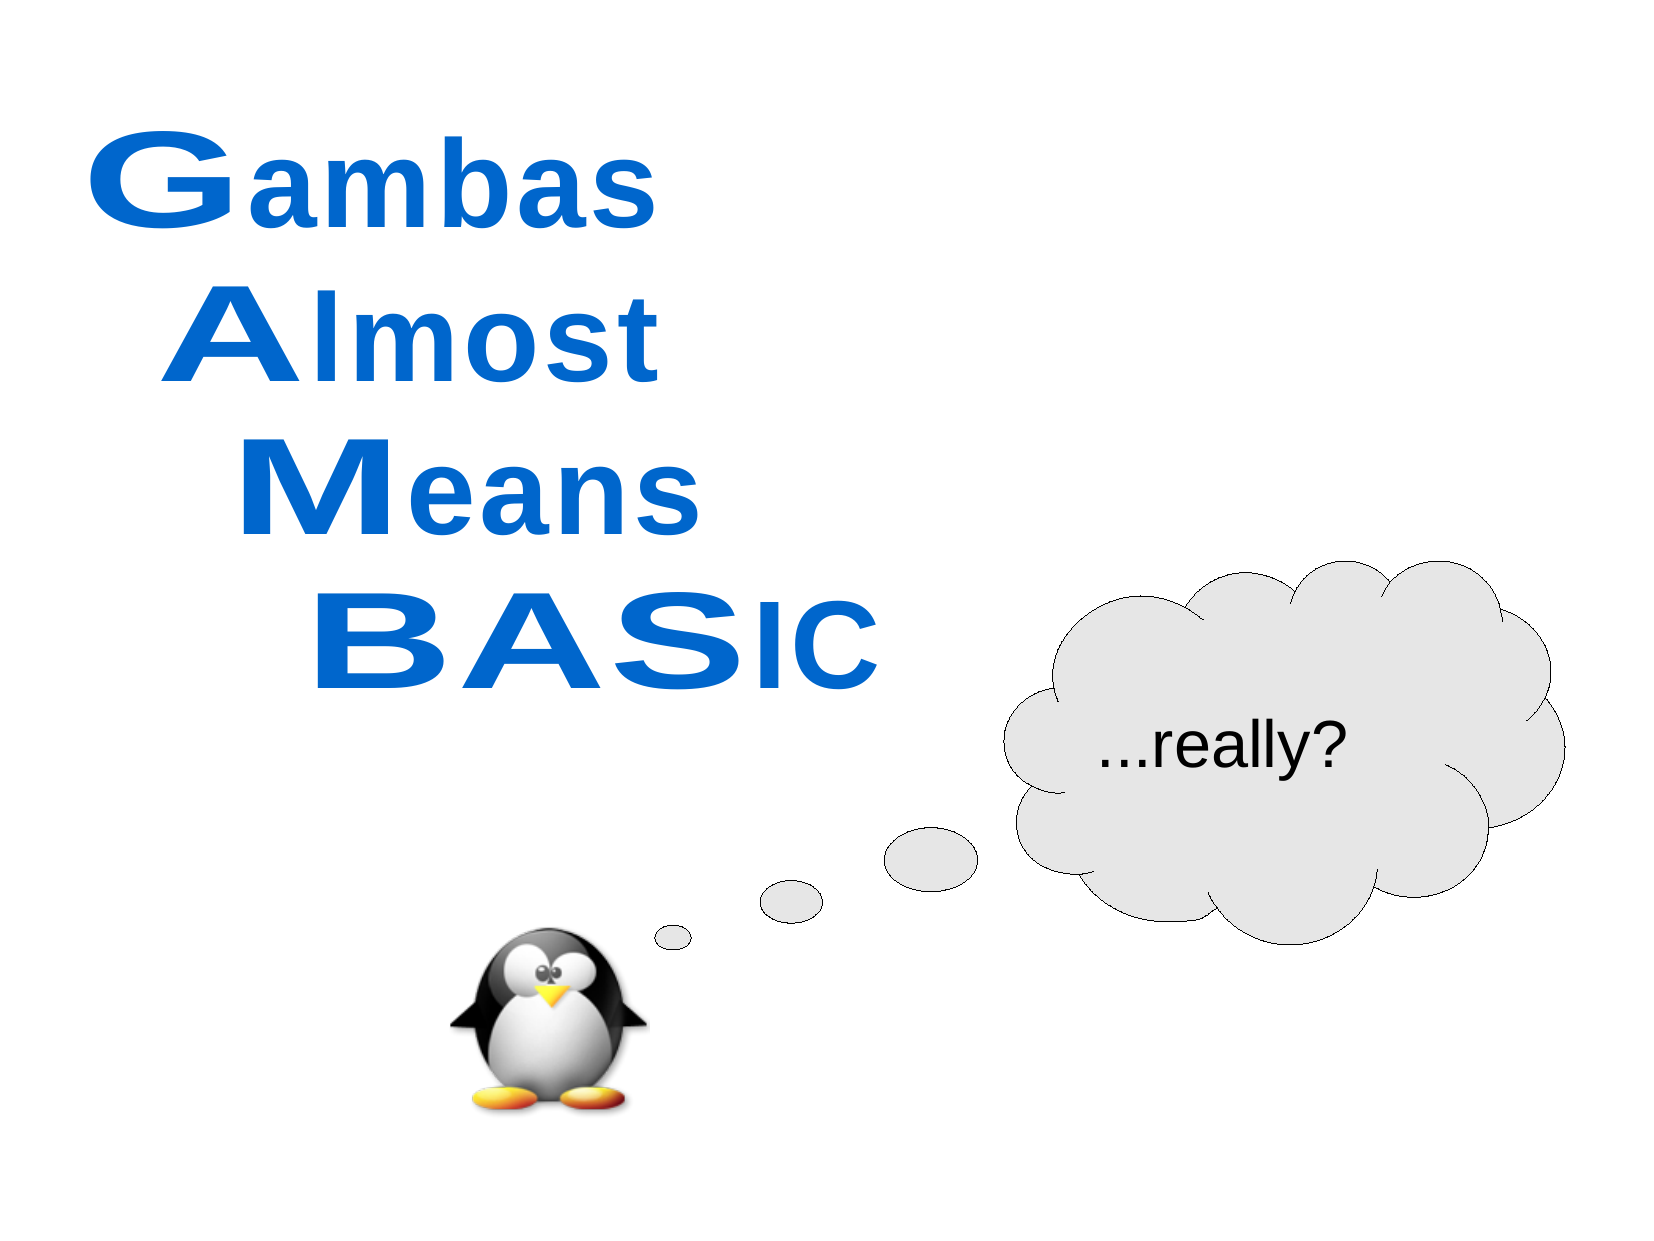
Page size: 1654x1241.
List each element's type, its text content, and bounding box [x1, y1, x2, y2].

text_box ...really? [1003, 561, 1566, 945]
picture [449, 922, 650, 1123]
text_box ...really? [884, 827, 978, 892]
text_box ...really? [654, 925, 692, 950]
title Gambas Almost Means BASIC [82, 102, 1571, 719]
text_box ...really? [760, 880, 823, 924]
